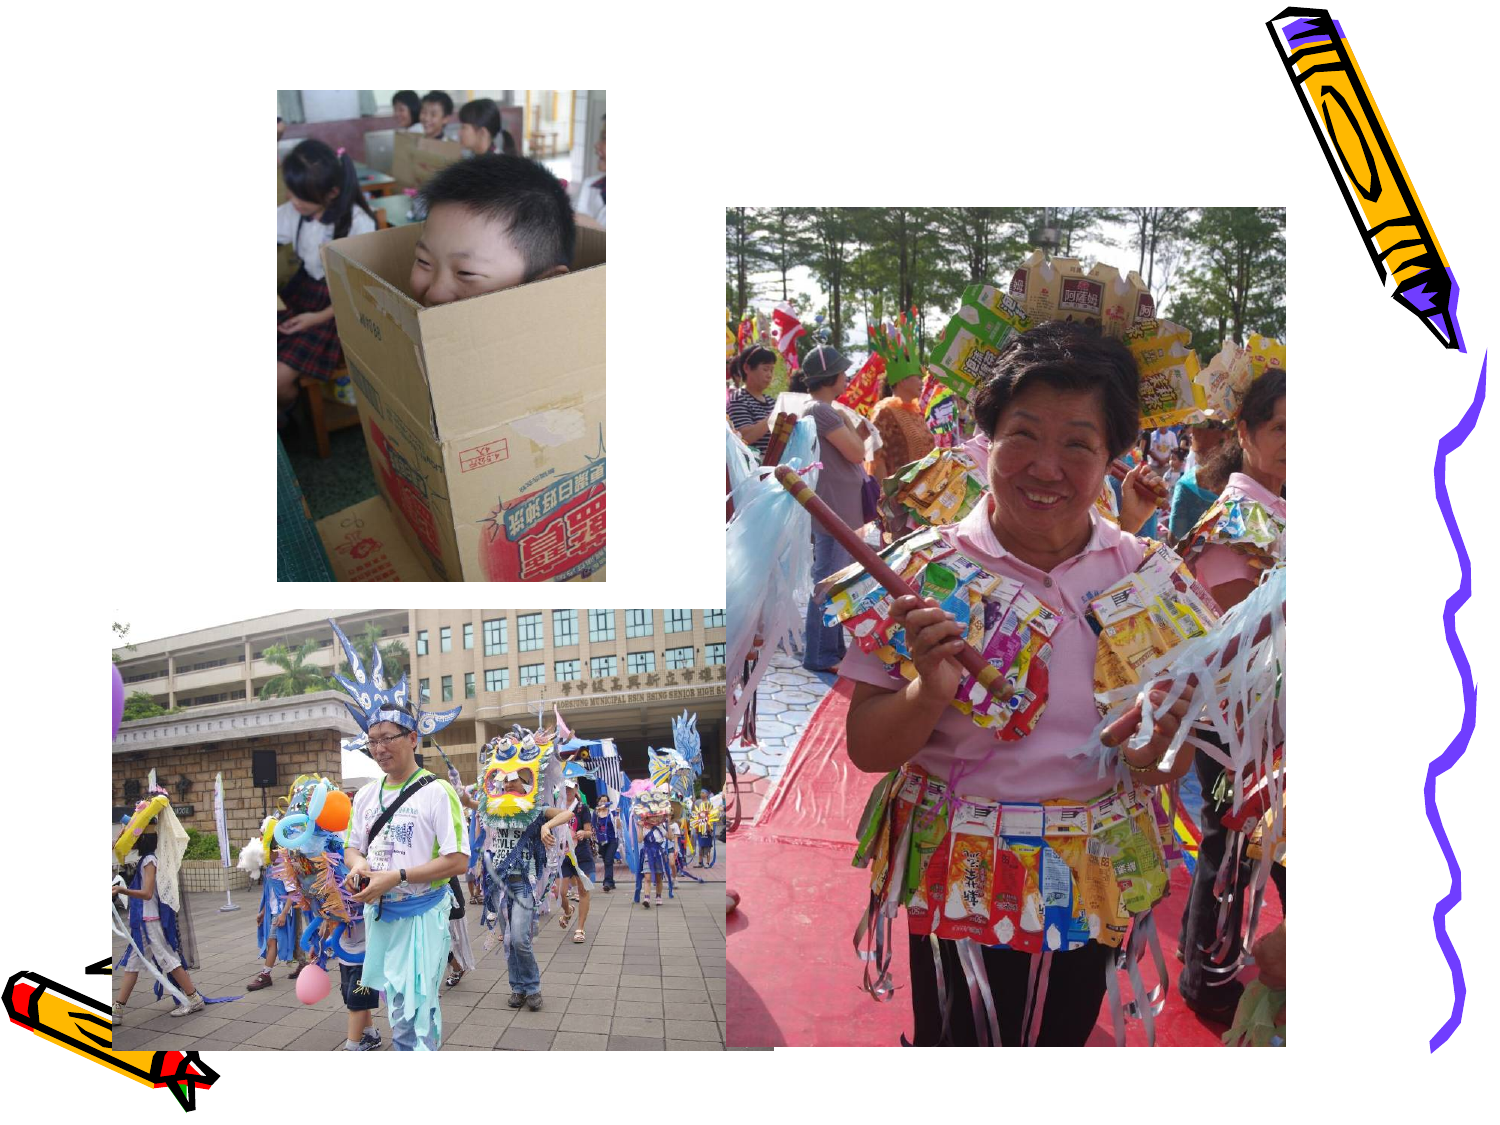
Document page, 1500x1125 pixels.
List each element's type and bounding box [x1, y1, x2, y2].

picture [277, 90, 606, 582]
picture [112, 208, 1286, 1051]
